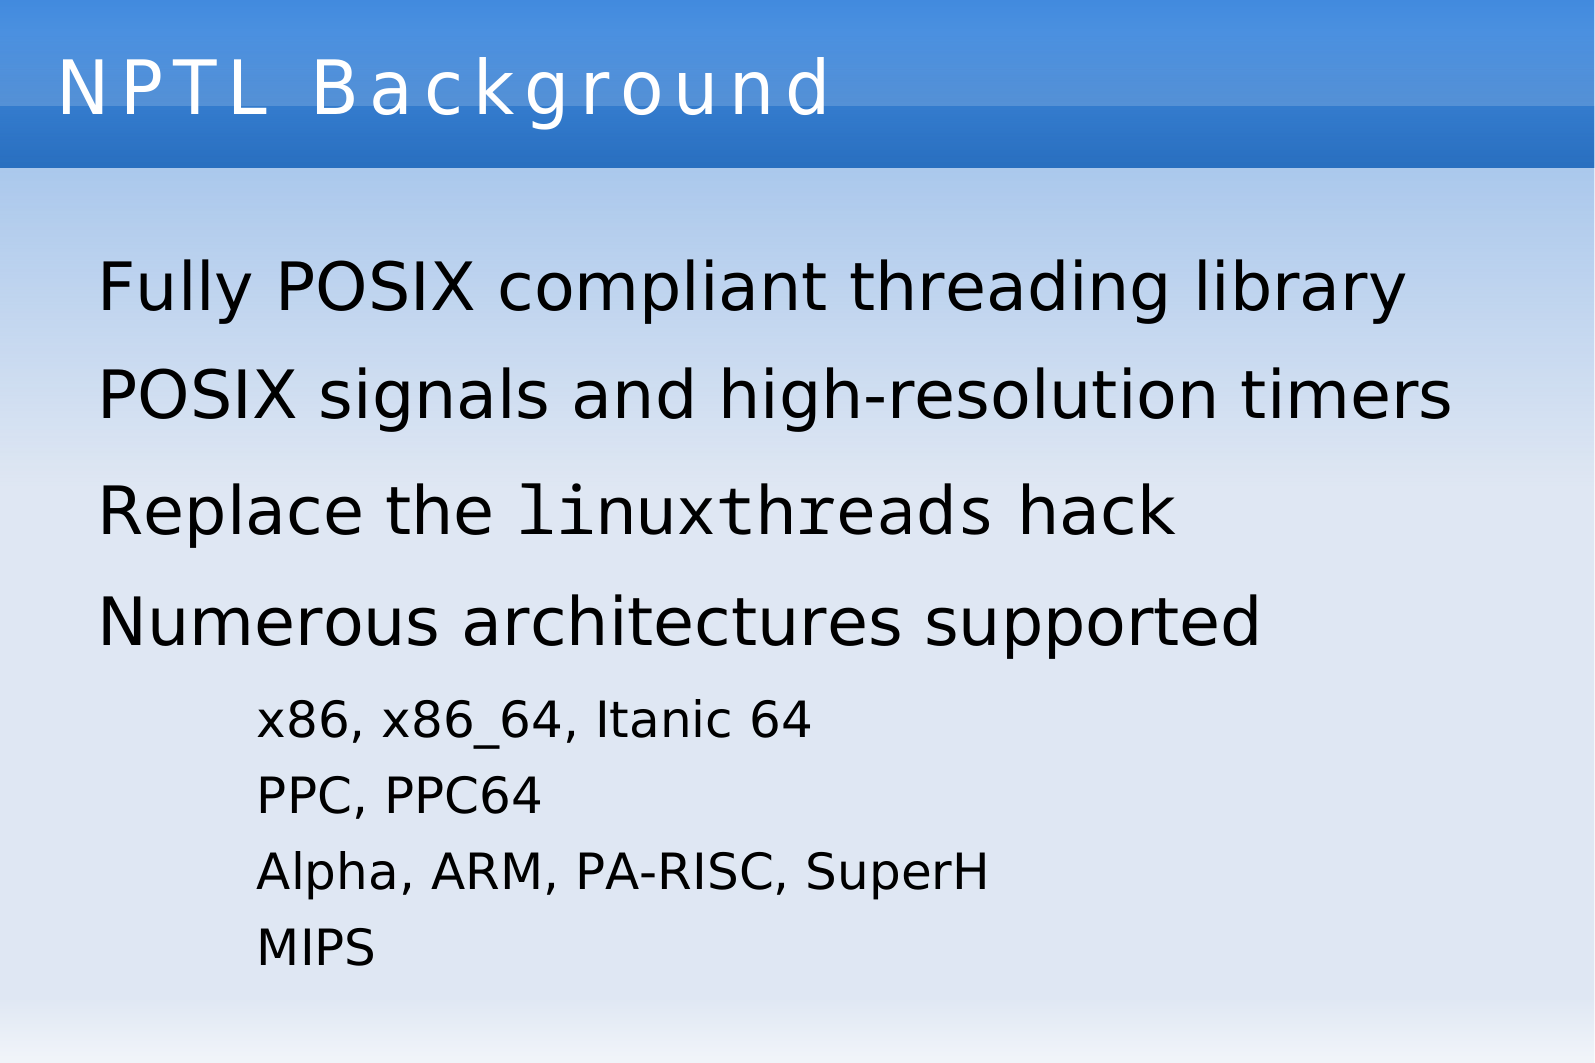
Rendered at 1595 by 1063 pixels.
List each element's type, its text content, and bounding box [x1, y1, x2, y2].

title NPTL Background [56, 25, 1225, 153]
picture [0, 0, 1595, 1063]
list Fully POSIX compliant threading library POSIX signals and high-resolution timers Replace the linuxthreads hack Numerous architectures supported x86, x86_64, Itanic 64 PPC, PPC64 Alpha, ARM, PA-RISC, SuperH MIPS [79, 248, 1515, 969]
